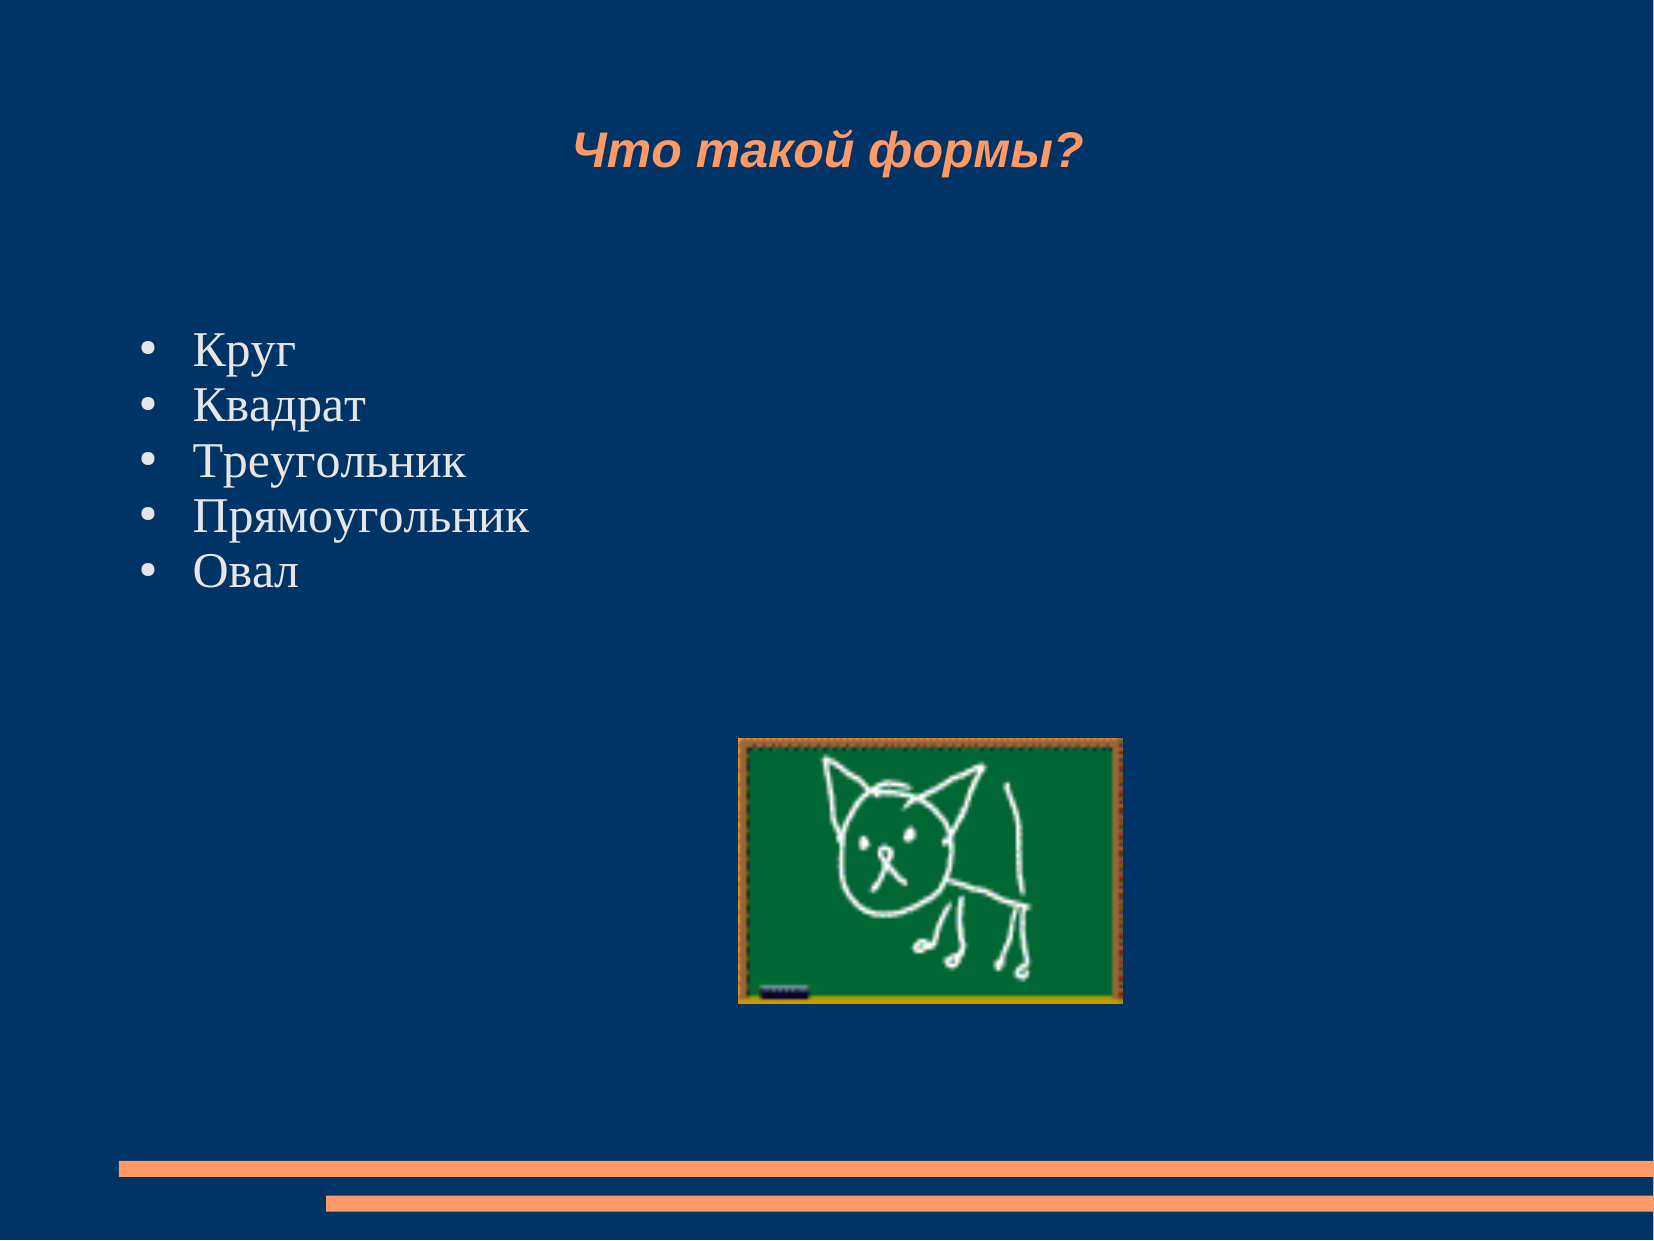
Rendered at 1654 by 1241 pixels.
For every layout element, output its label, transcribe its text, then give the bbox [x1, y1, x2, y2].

picture [738, 738, 1123, 1004]
list Круг Квадрат Треугольник Прямоугольник Овал [121, 322, 1561, 650]
title Что такой формы? [121, 46, 1534, 254]
